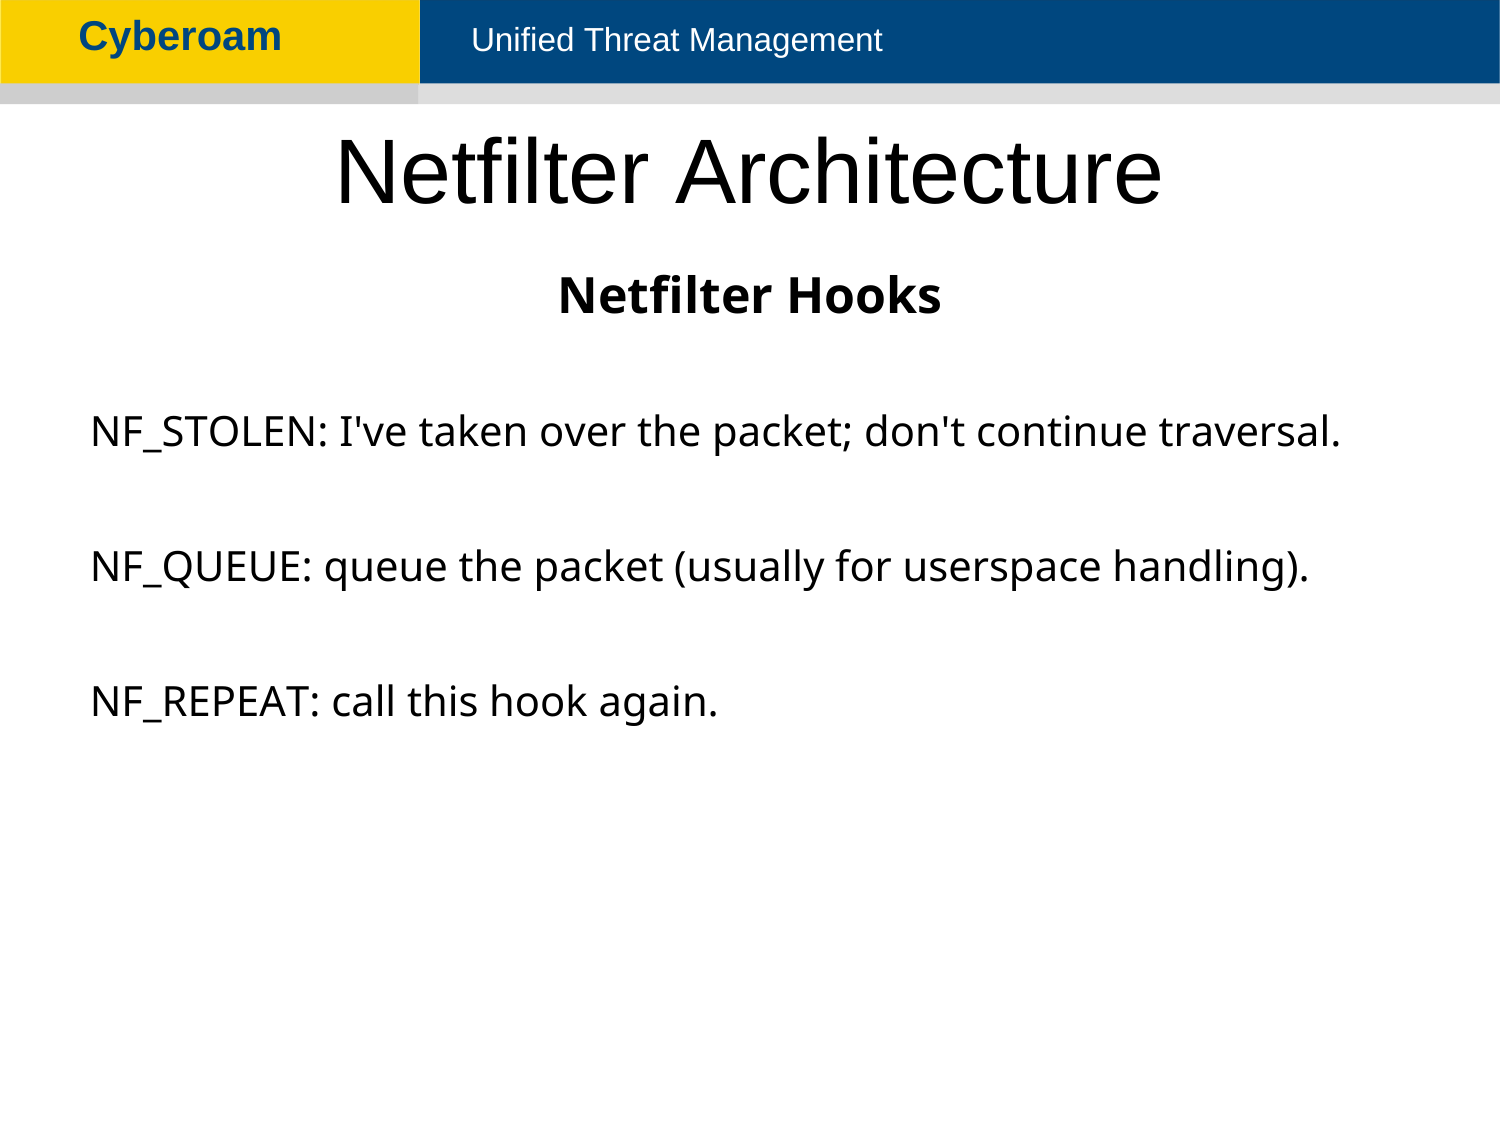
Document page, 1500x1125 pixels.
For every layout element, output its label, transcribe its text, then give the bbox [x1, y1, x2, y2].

title Netfilter Architecture [75, 112, 1426, 233]
picture [0, 0, 1500, 83]
list Netfilter Hooks NF_STOLEN: I've taken over the packet; don't continue traversal. NF_QUEUE: queue the packet (usually for userspace handling). NF_REPEAT: call this hook again. [75, 262, 1426, 1006]
